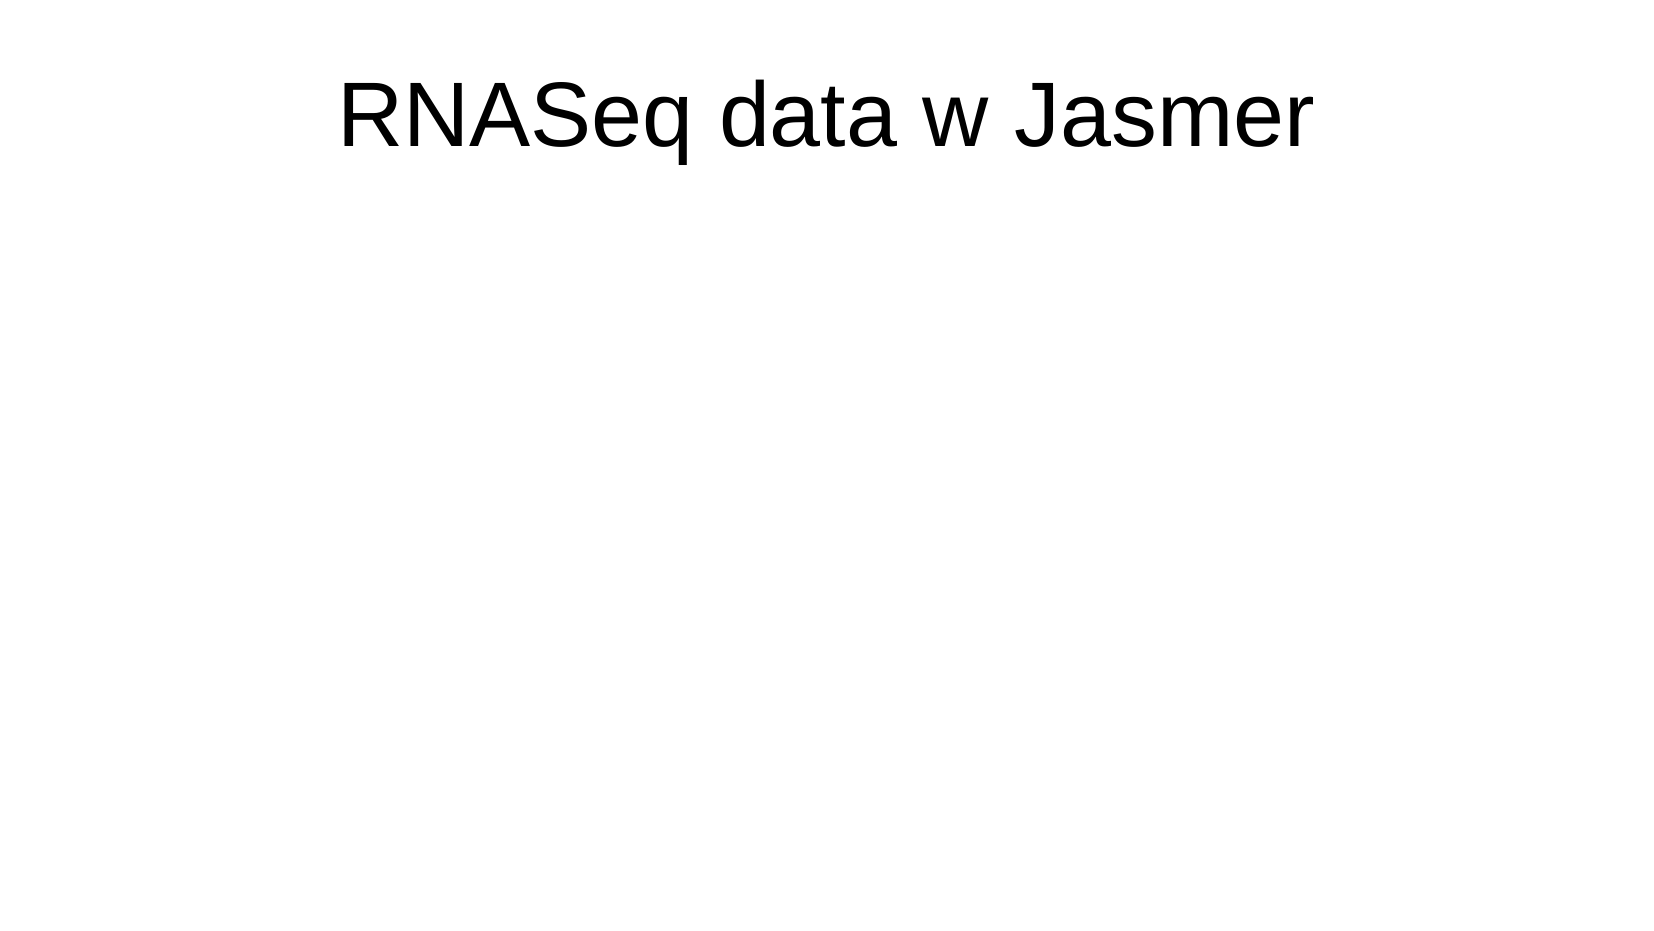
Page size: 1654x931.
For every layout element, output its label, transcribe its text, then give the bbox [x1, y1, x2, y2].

title RNASeq data w Jasmer [82, 37, 1571, 193]
